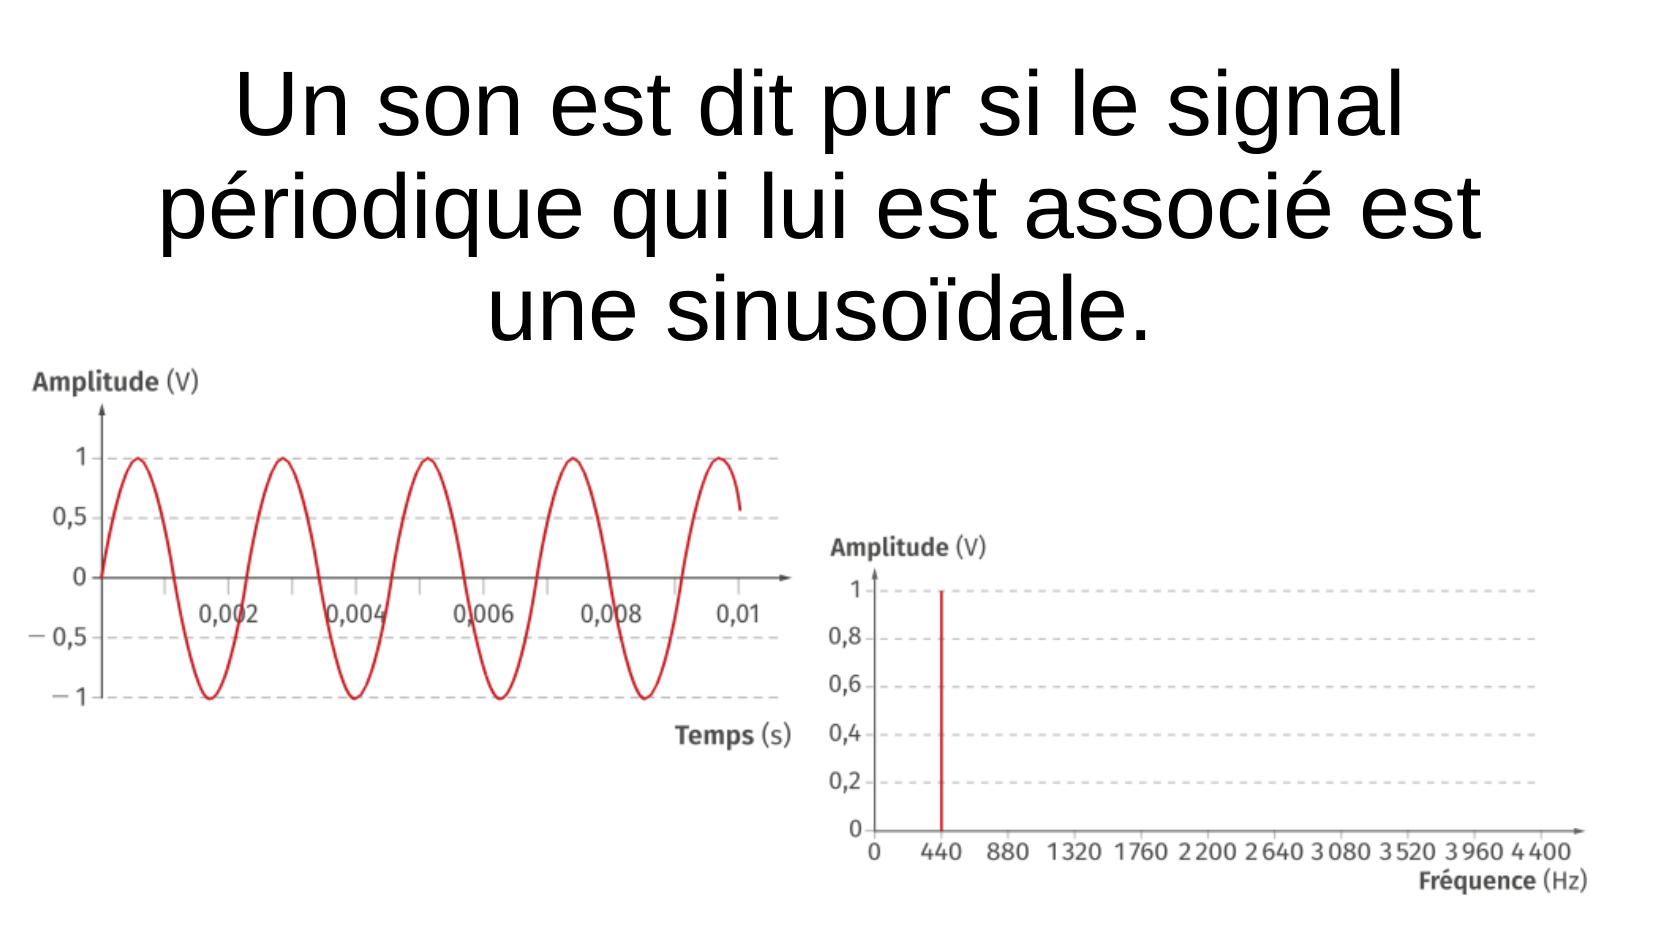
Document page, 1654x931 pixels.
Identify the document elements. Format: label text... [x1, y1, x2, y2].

title Un son est dit pur si le signal périodique qui lui est associé est une sinusoïdale. [76, 29, 1565, 384]
picture [10, 354, 1625, 906]
